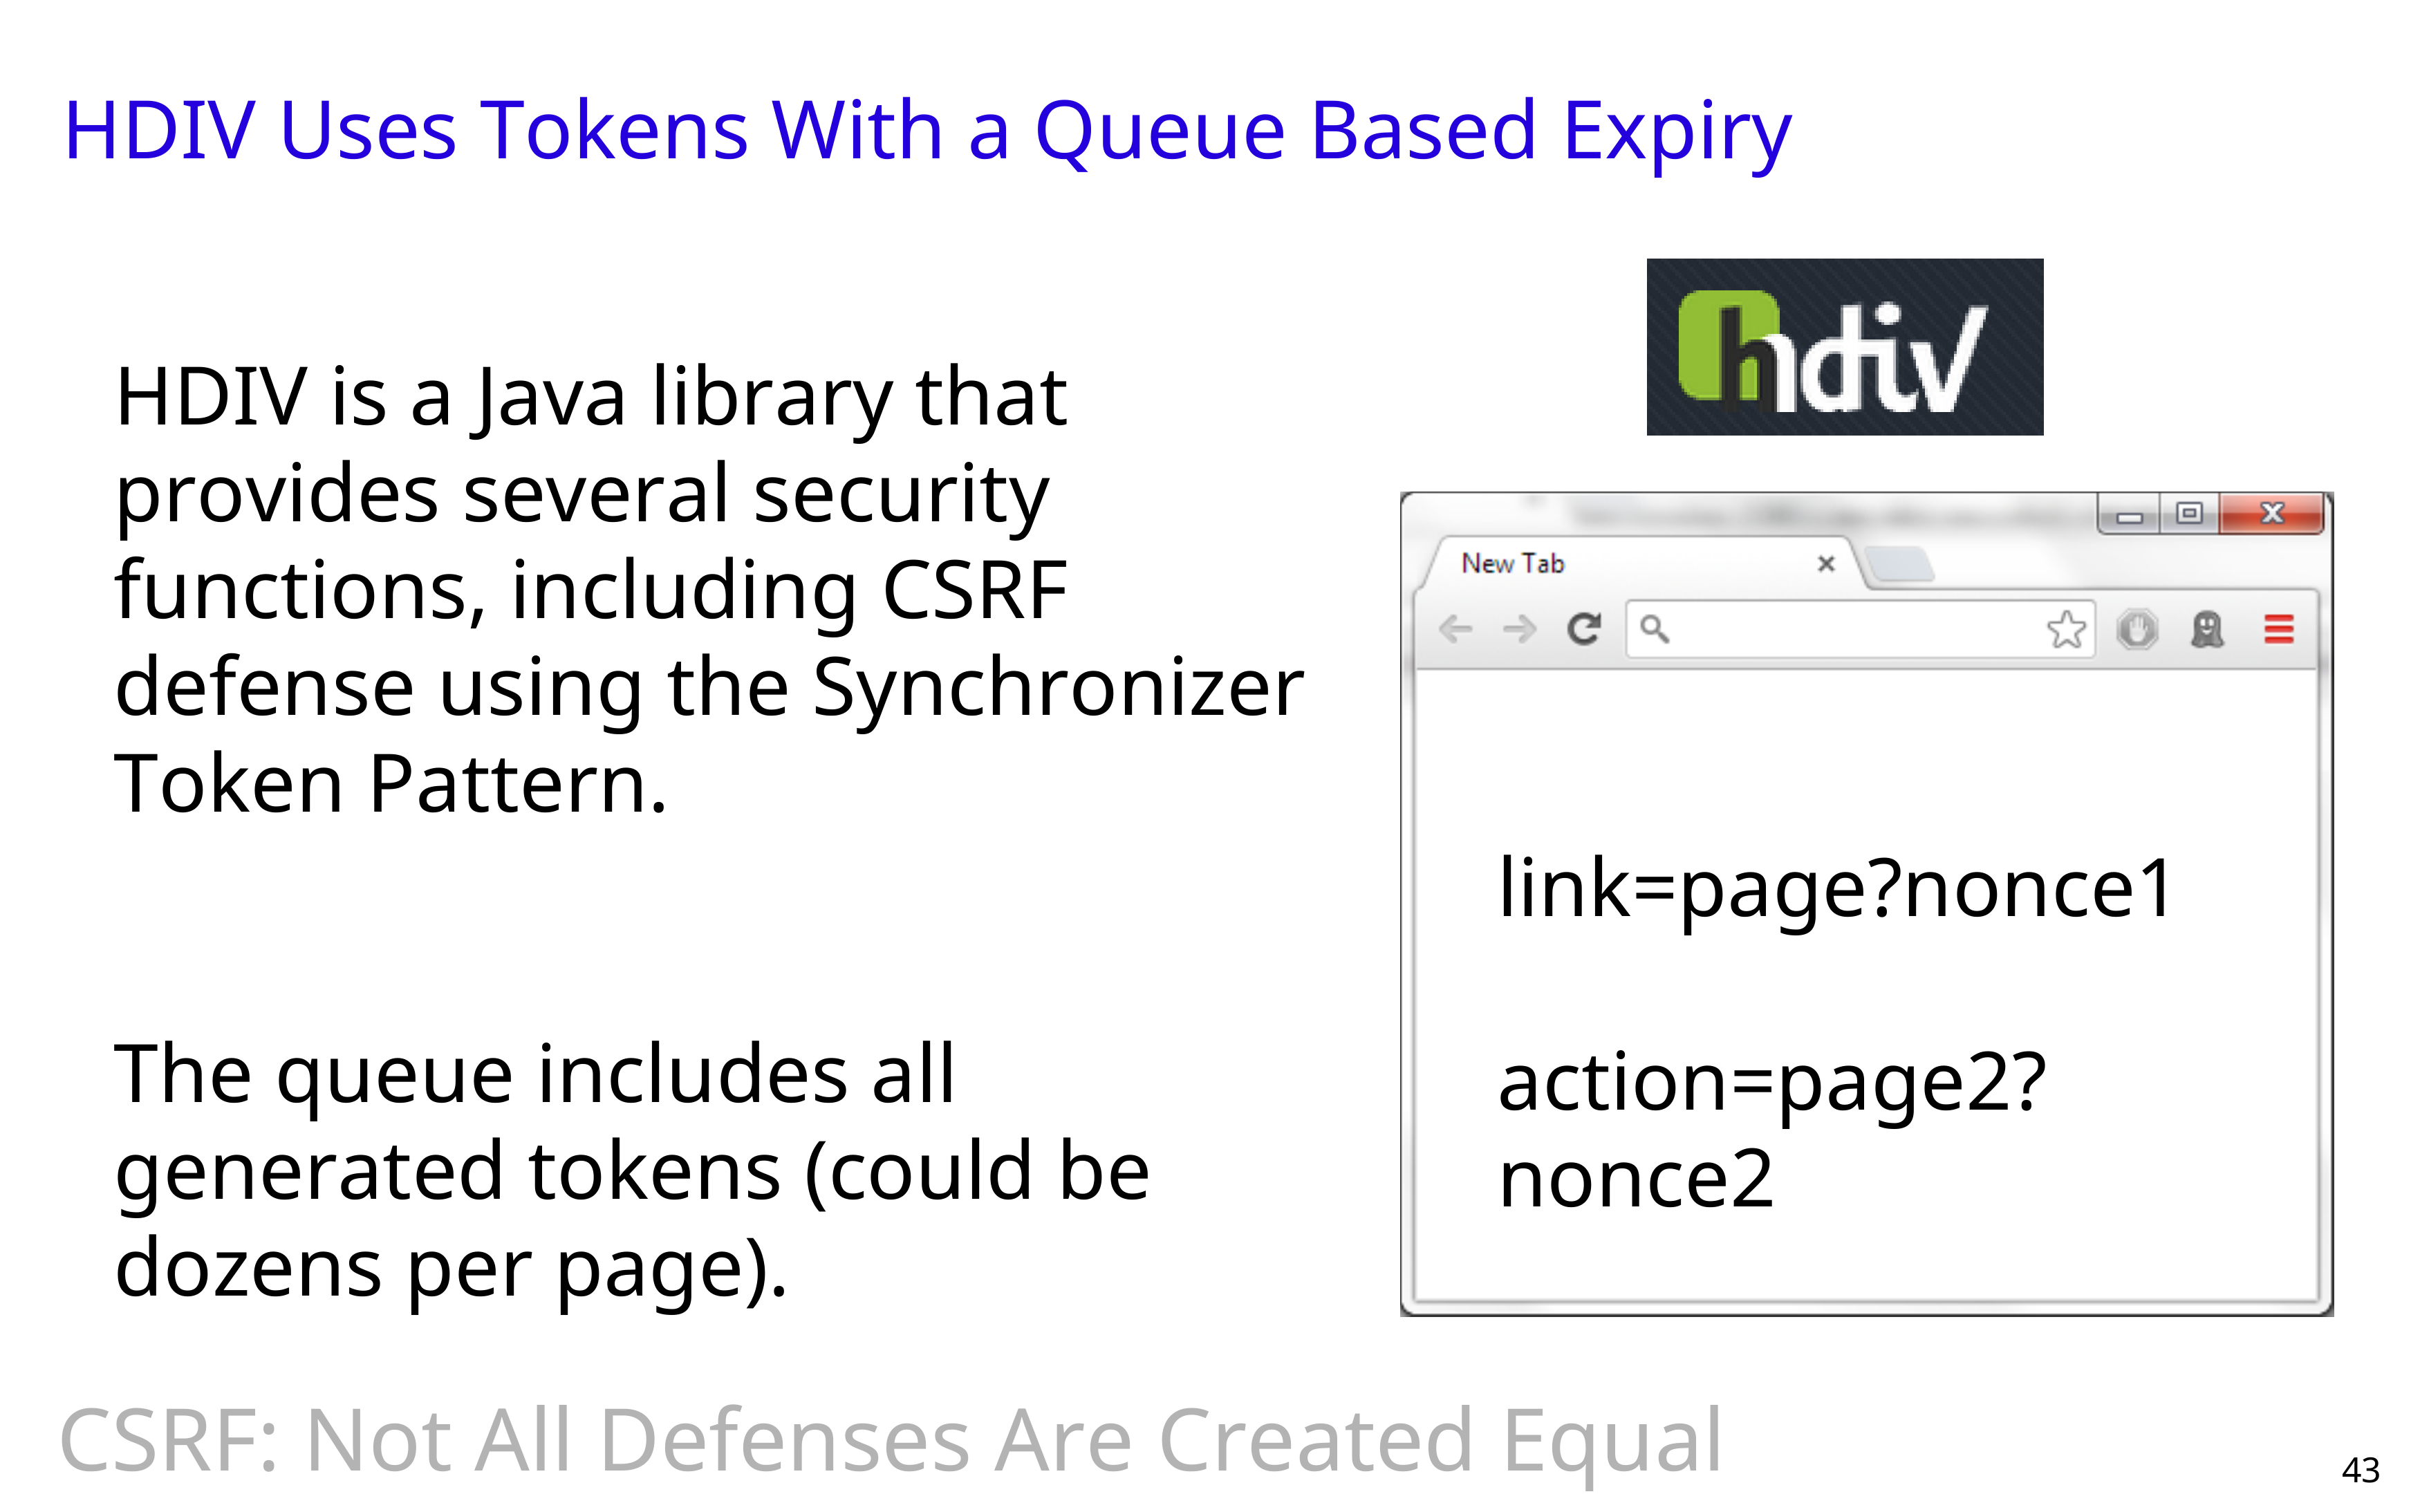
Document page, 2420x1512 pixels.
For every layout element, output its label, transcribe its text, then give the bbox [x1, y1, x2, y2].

picture [1400, 492, 2334, 1318]
picture [1647, 259, 2044, 436]
text_box <number> [2334, 1443, 2390, 1497]
text_box HDIV is a Java library that provides several security functions, including CSRF defense using the Synchronizer Token Pattern. The queue includes all generated tokens (could be dozens per page). [104, 339, 1328, 1124]
text_box link=page?nonce1 action=page2?nonce2 [1483, 825, 2241, 1135]
text_box HDIV Uses Tokens With a Queue Based Expiry [52, 73, 2293, 180]
